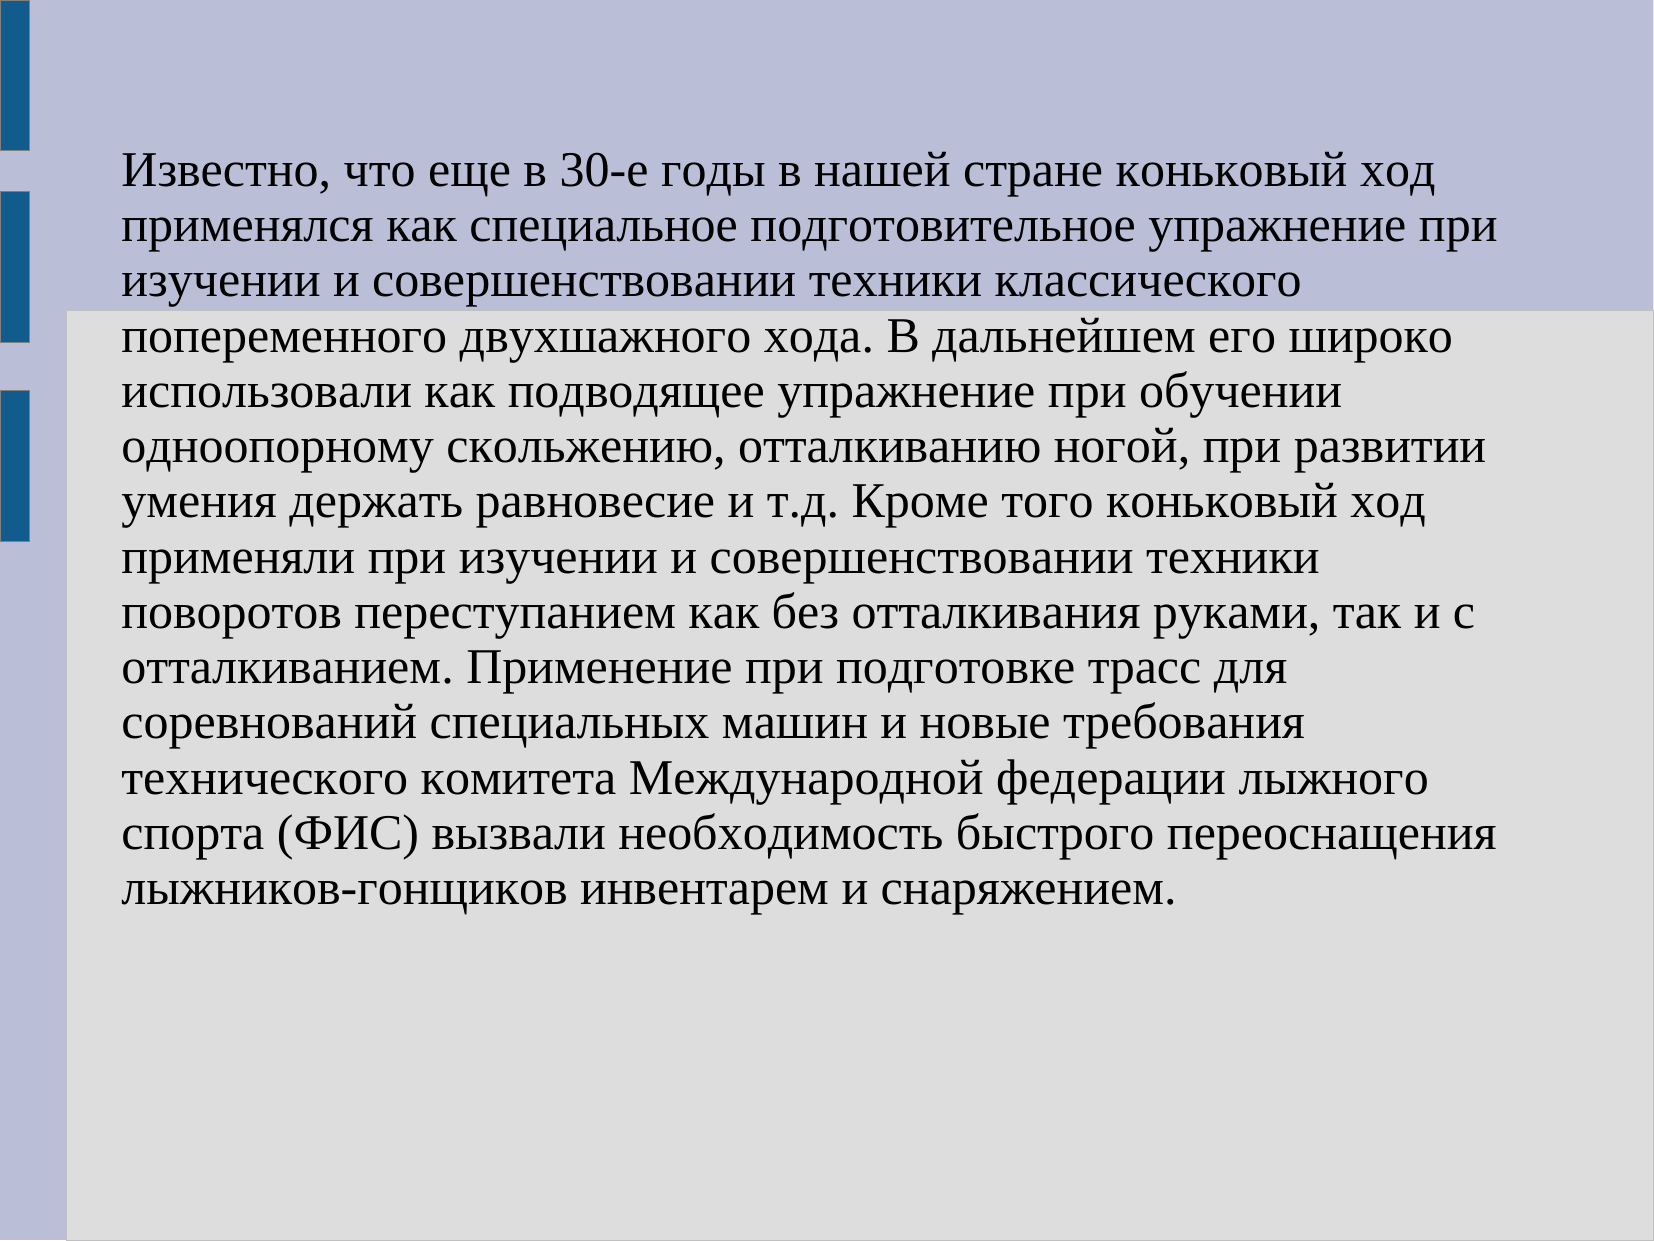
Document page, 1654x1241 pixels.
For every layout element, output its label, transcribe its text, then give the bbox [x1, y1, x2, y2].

subtitle Известно, что еще в 30-е годы в нашей стране коньковый ход применялся как специальное подготовительное упражнение при изучении и совершенствовании техники классического попеременного двухшажного хода. В дальнейшем его широко использовали как подводящее упражнение при обучении одноопорному скольжению, отталкиванию ногой, при развитии умения держать равновесие и т.д. Кроме того коньковый ход применяли при изучении и совершенствовании техники поворотов переступанием как без отталкивания руками, так и с отталкиванием. Применение при подготовке трасс для соревнований специальных машин и новые требования технического комитета Международной федерации лыжного спорта (ФИС) вызвали необходимость быстрого переоснащения лыжников-гонщиков инвентарем и снаряжением. [121, 141, 1534, 1177]
